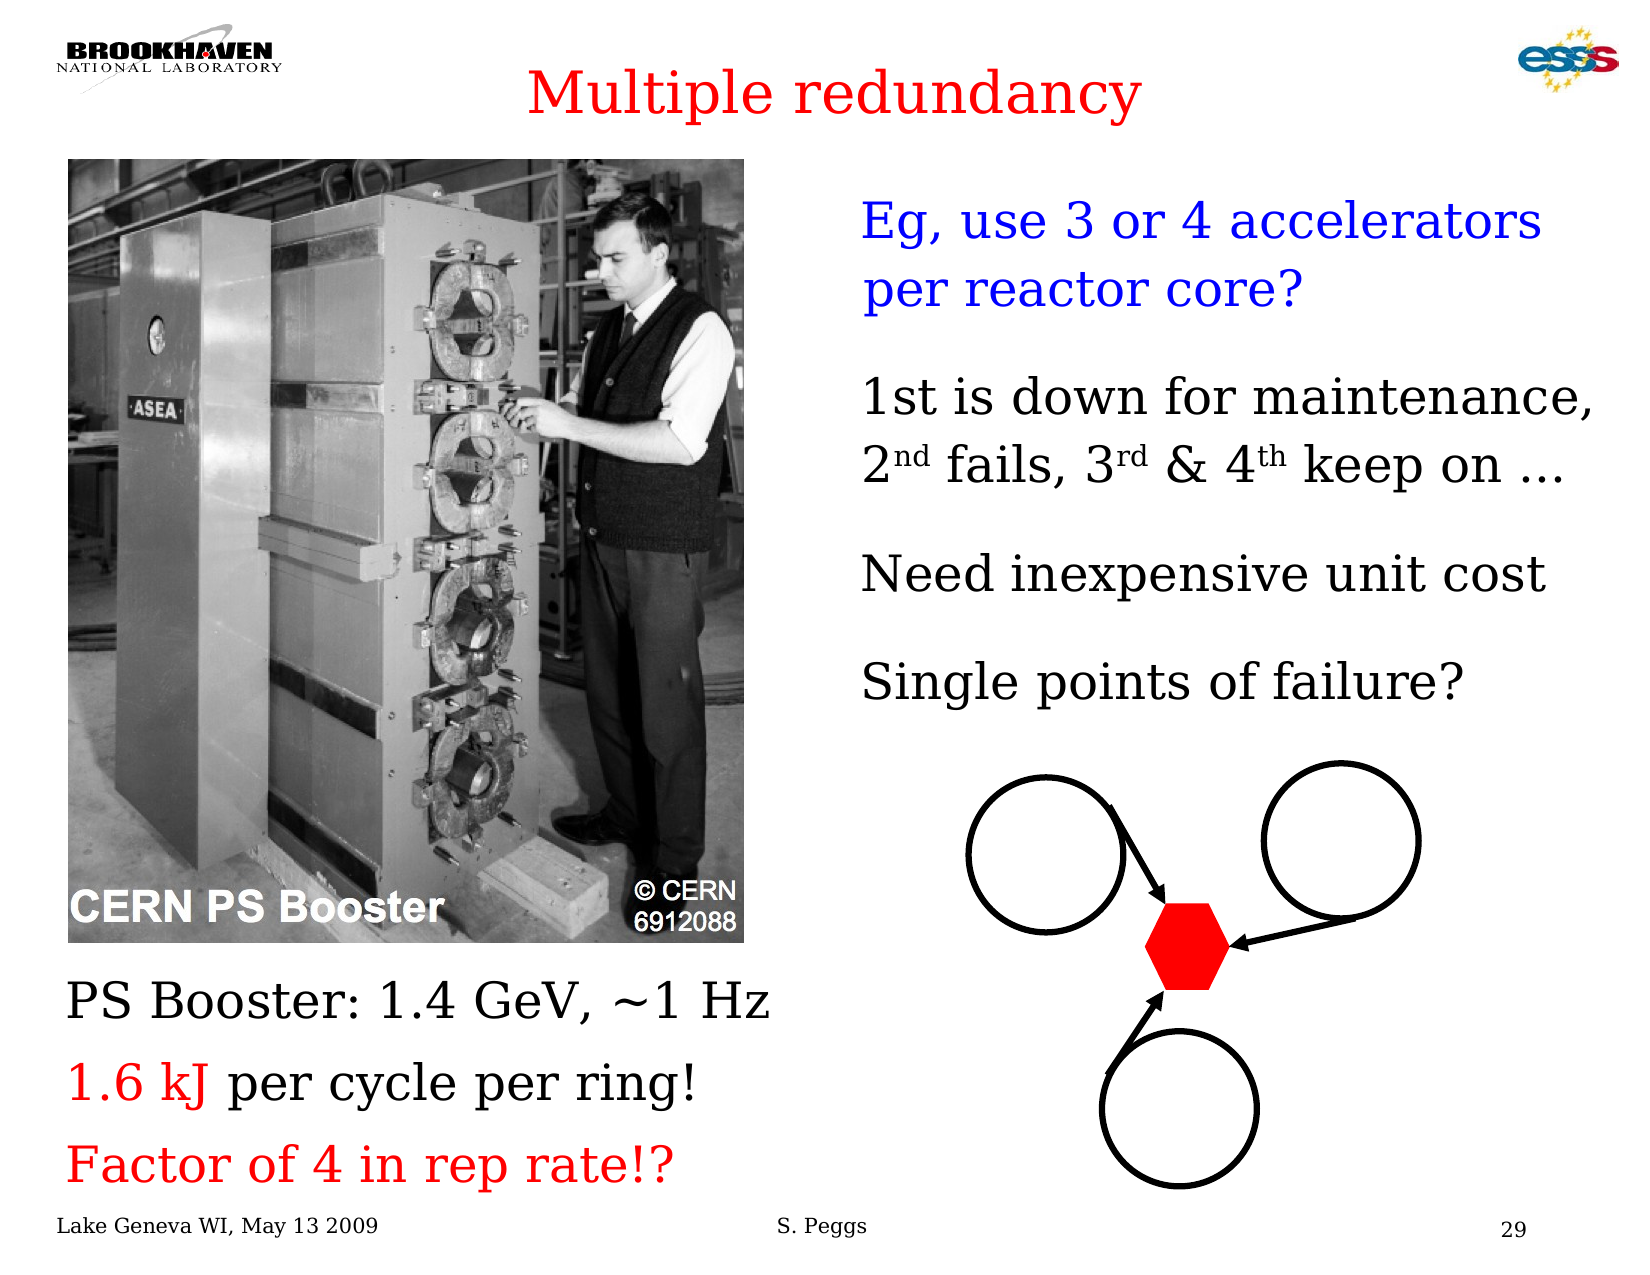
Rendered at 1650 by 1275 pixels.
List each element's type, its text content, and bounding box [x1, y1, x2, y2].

picture [56, 24, 282, 59]
text_box [1145, 904, 1229, 990]
picture [1518, 25, 1619, 59]
picture [68, 159, 744, 943]
text_box Eg, use 3 or 4 accelerators per reactor core? 1st is down for maintenance, 2nd fails, 3rd & 4th keep on ... Need inexpensive unit cost Single points of failure? [860, 182, 1597, 734]
picture [1555, 52, 1566, 57]
text_box PS Booster: 1.4 GeV, ~1 Hz 1.6 kJ per cycle per ring! Factor of 4 in rep rate!? [65, 971, 763, 1194]
text_box Multiple redundancy [48, 59, 1621, 128]
